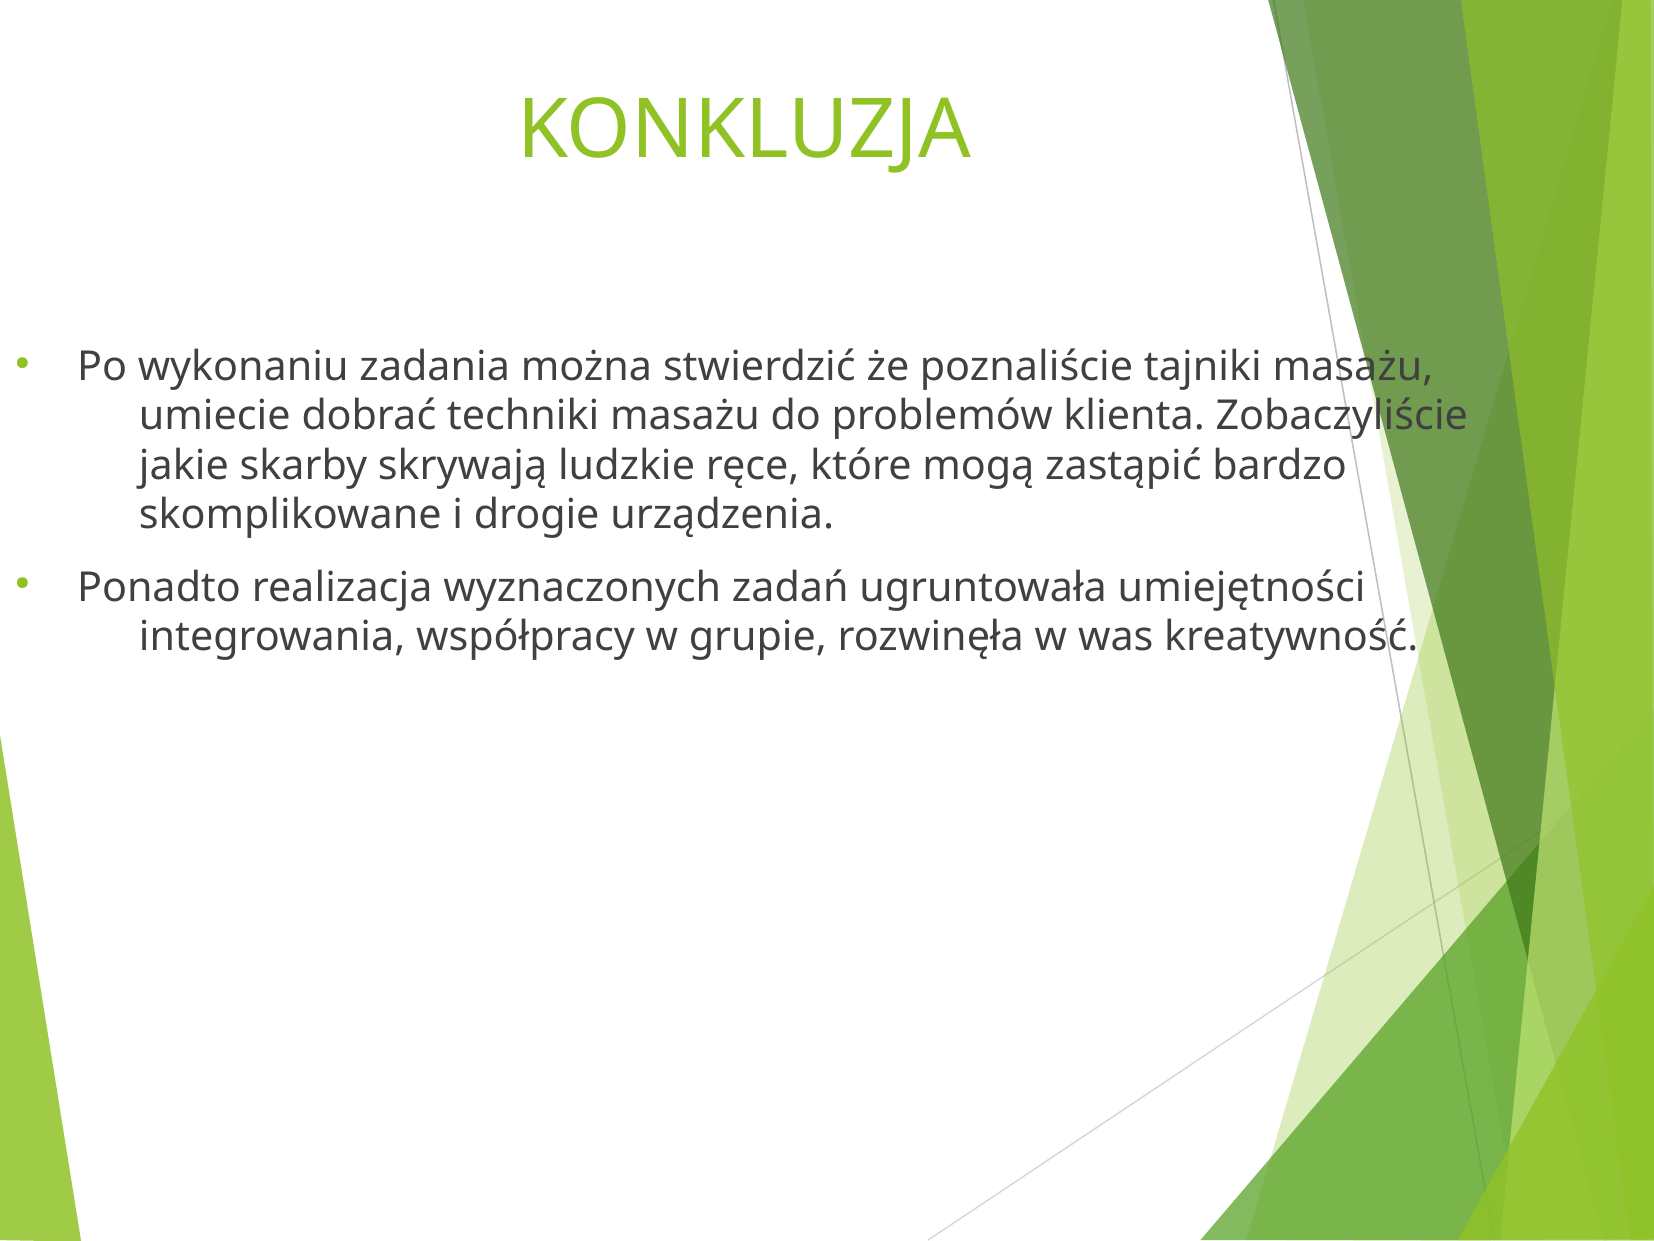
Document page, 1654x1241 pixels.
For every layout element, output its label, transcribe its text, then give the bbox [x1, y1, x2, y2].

list Po wykonaniu zadania można stwierdzić że poznaliście tajniki masażu, umiecie dobrać techniki masażu do problemów klienta. Zobaczyliście jakie skarby skrywają ludzkie ręce, które mogą zastąpić bardzo skomplikowane i drogie urządzenia. Ponadto realizacja wyznaczonych zadań ugruntowała umiejętności integrowania, współpracy w grupie, rozwinęła w was kreatywność. [0, 331, 1489, 1099]
title KONKLUZJA [0, 66, 1489, 275]
